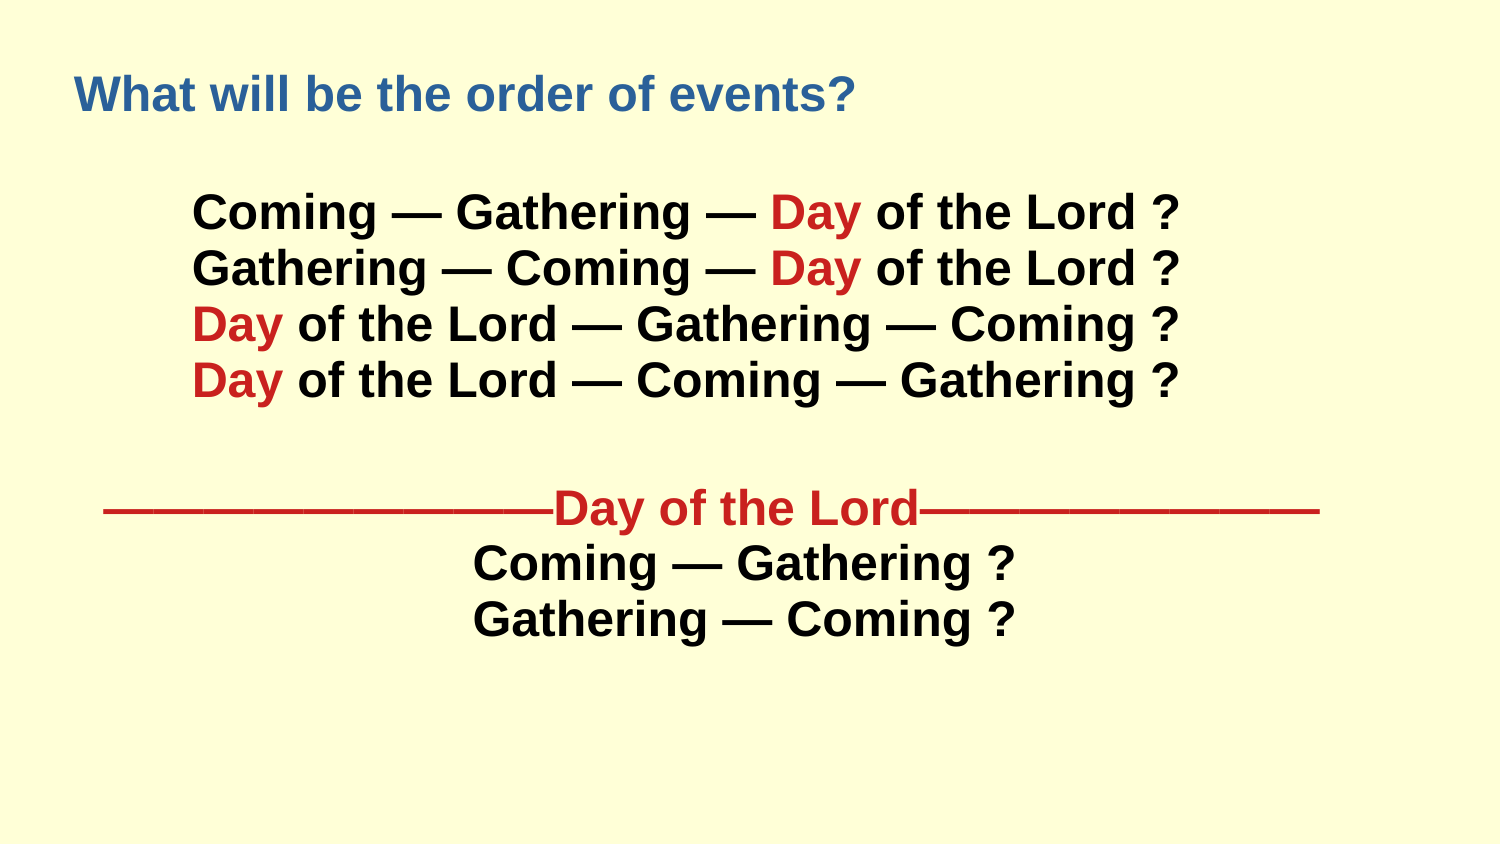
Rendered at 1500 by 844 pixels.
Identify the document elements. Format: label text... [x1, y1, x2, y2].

text_box Coming — Gathering — Day of the Lord ? Gathering — Coming — Day of the Lord ? Day of the Lord — Gathering — Coming ? Day of the Lord — Coming — Gathering ? [177, 177, 1211, 415]
text_box What will be the order of events? [59, 59, 945, 186]
text_box —————————Day of the Lord———————— Coming — Gathering ? Gathering — Coming ? [88, 472, 1447, 655]
